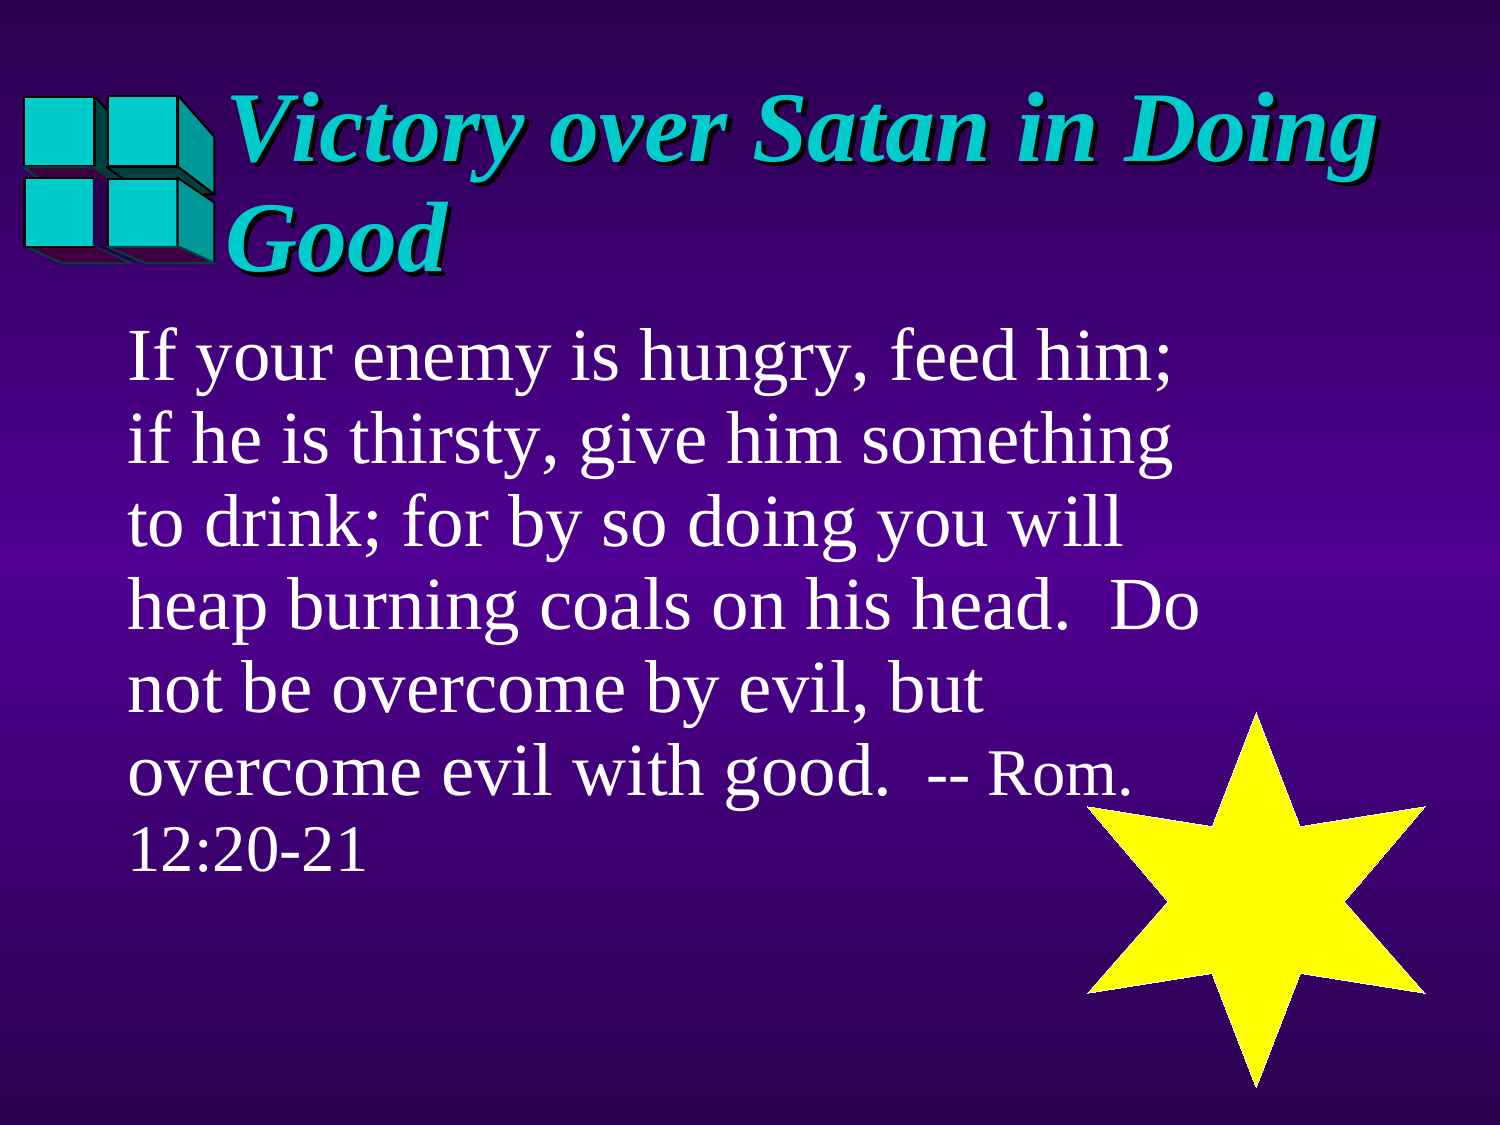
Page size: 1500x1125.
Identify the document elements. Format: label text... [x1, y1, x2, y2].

title Victory over Satan in Doing Good [224, 62, 1388, 303]
text_box If your enemy is hungry, feed him; if he is thirsty, give him something to drink; for by so doing you will heap burning coals on his head. Do not be overcome by evil, but overcome evil with good. -- Rom. 12:20-21 [112, 306, 1238, 893]
text_box [1087, 712, 1426, 1088]
